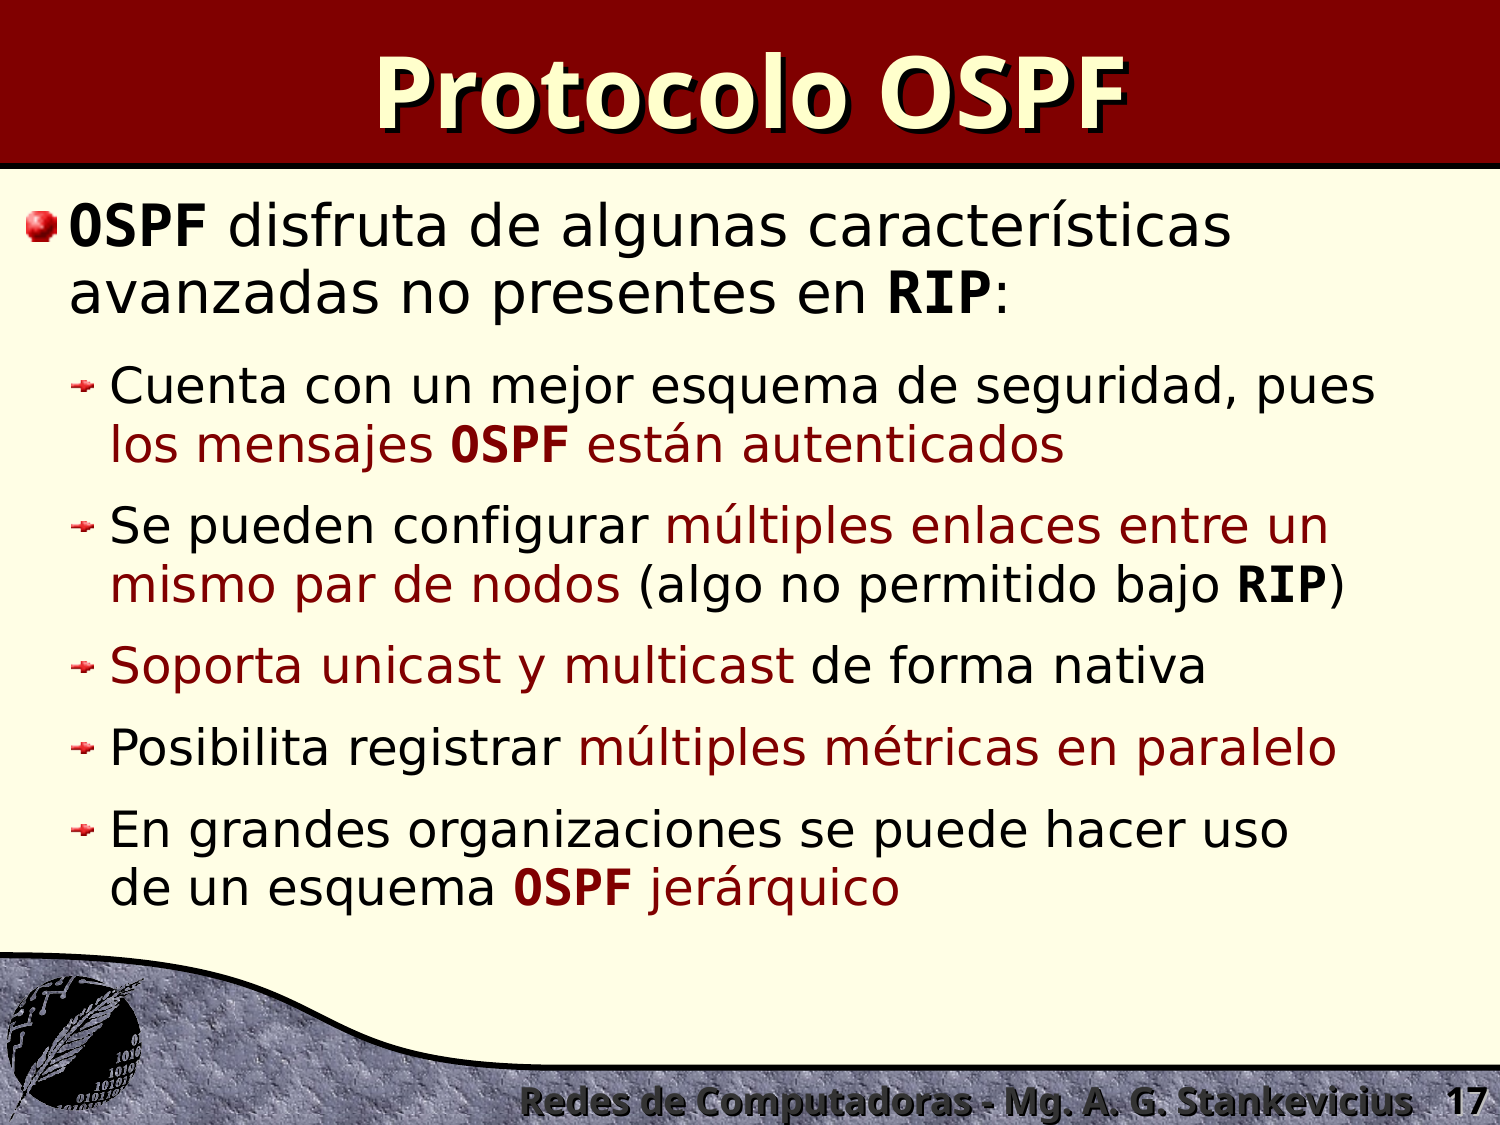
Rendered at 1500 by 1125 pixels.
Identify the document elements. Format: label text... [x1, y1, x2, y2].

picture [0, 959, 1500, 1125]
picture [790, 1100, 795, 1110]
title Protocolo OSPF [15, 5, 1485, 160]
picture [1047, 1100, 1054, 1110]
list OSPF disfruta de algunas características avanzadas no presentes en RIP: Cuenta con un mejor esquema de seguridad, pues los mensajes OSPF están autenticados Se pueden configurar múltiples enlaces entre un mismo par de nodos (algo no permitido bajo RIP) Soporta unicast y multicast de forma nativa Posibilita registrar múltiples métricas en paralelo En grandes organizaciones se puede hacer uso de un esquema OSPF jerárquico [11, 192, 1486, 921]
